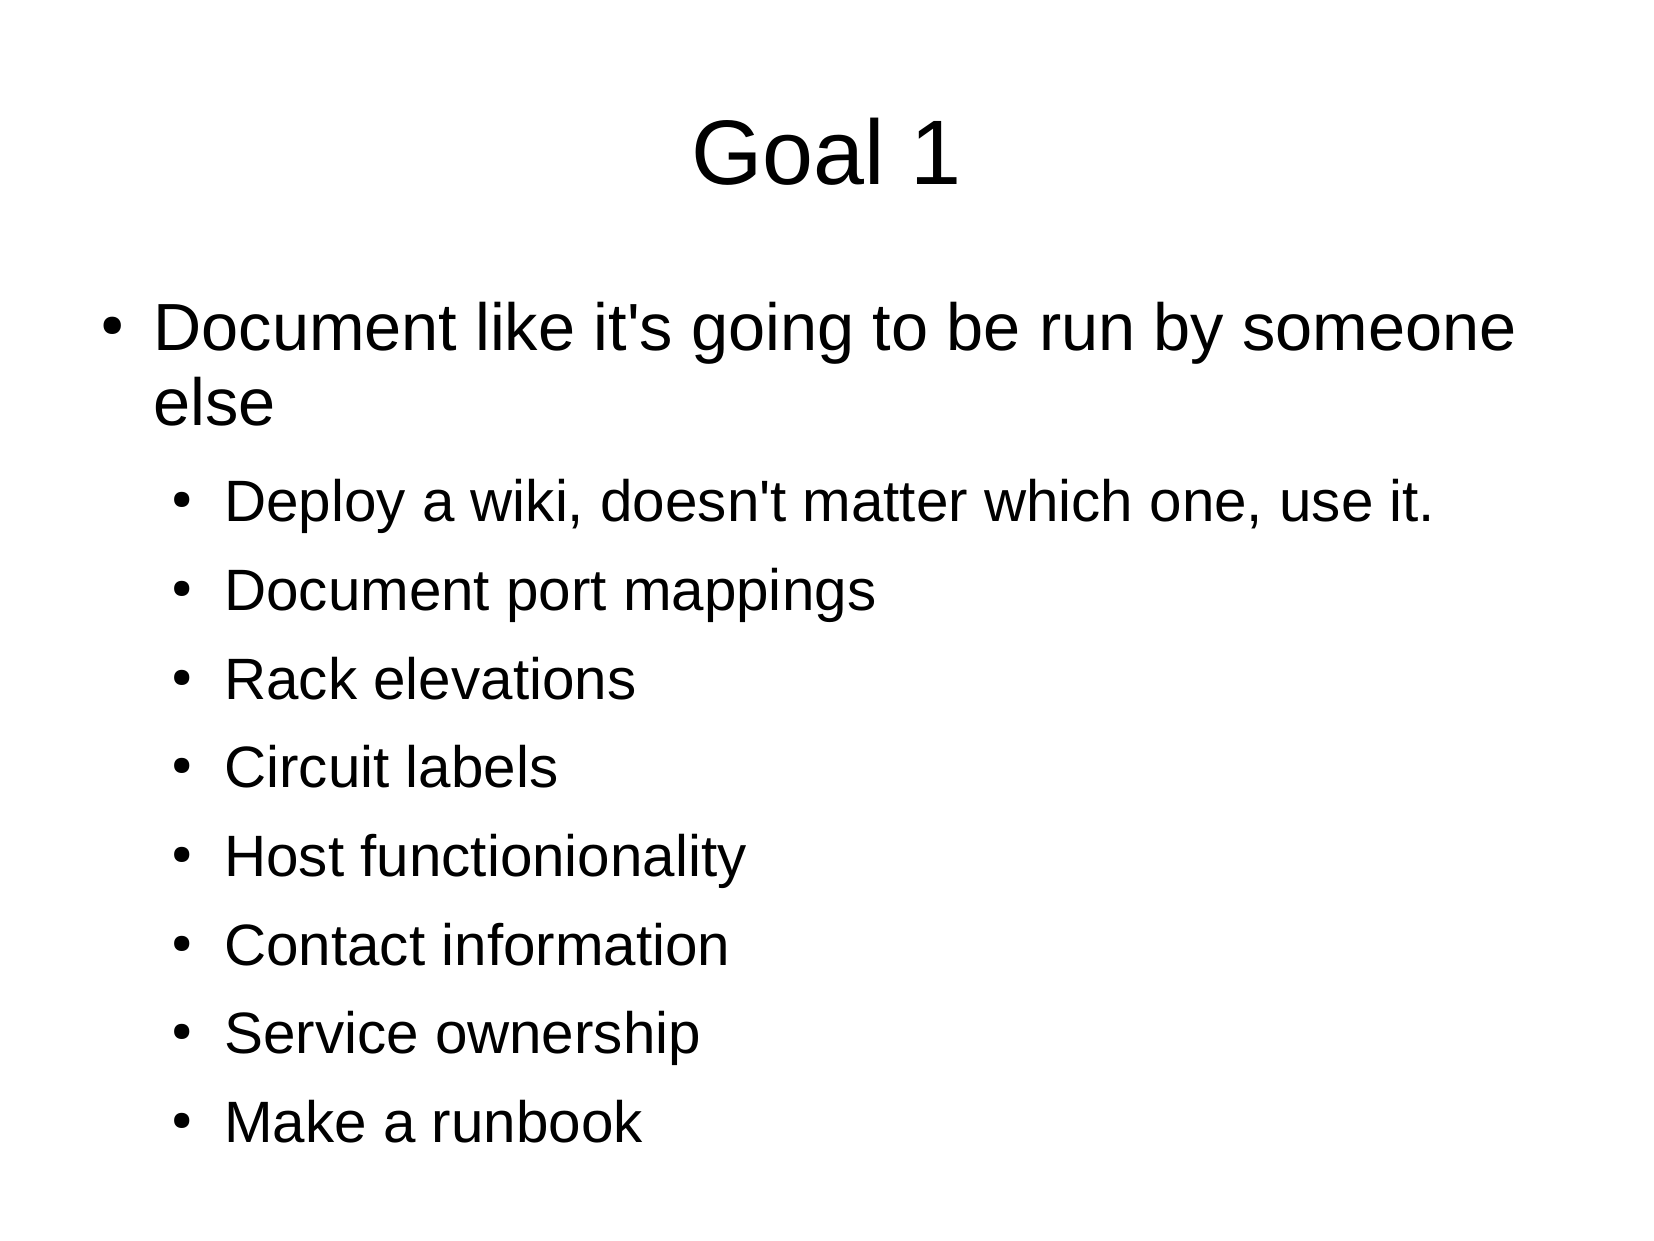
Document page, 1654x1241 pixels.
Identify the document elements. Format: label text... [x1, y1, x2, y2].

list Document like it's going to be run by someone else Deploy a wiki, doesn't matter which one, use it. Document port mappings Rack elevations Circuit labels Host functionionality Contact information Service ownership Make a runbook [82, 290, 1571, 1154]
title Goal 1 [82, 49, 1571, 257]
